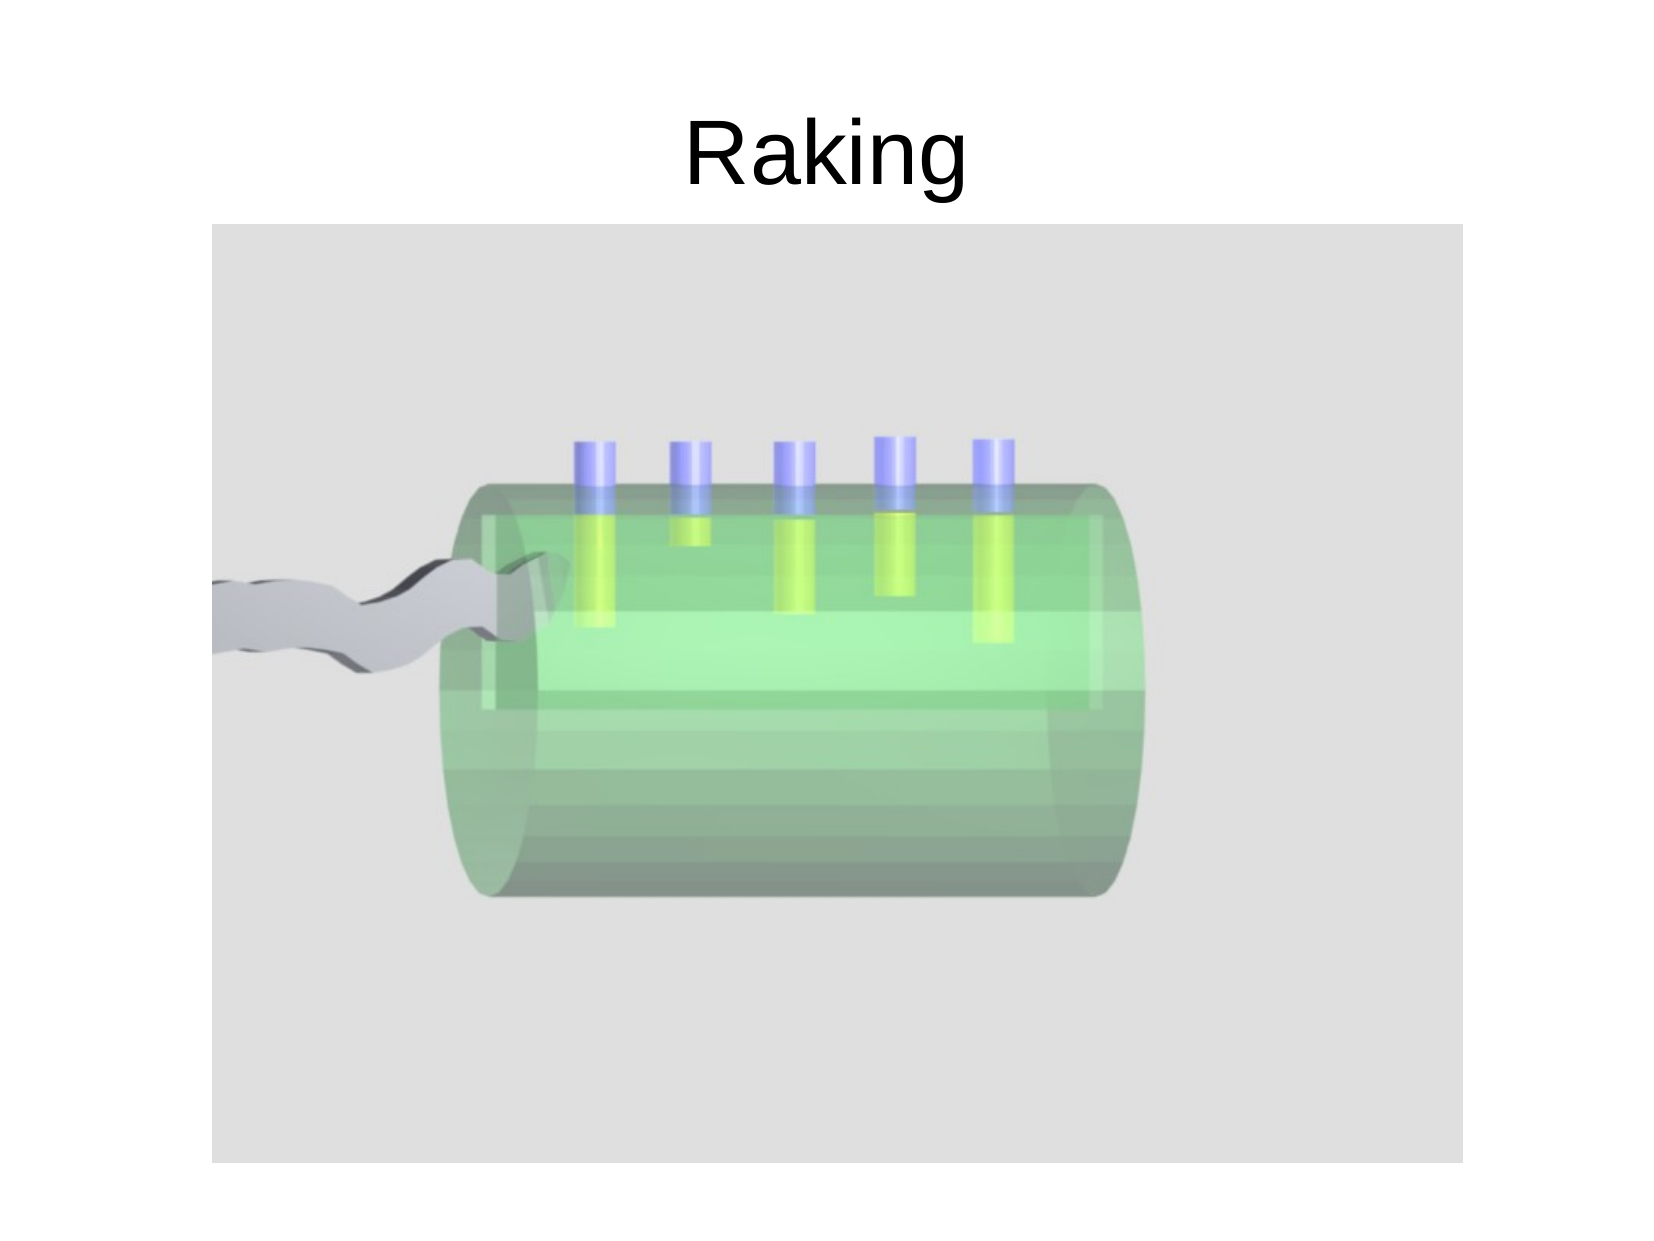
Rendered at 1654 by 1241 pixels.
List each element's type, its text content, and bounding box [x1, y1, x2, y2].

title Raking [82, 56, 1571, 250]
picture [212, 224, 1463, 1163]
